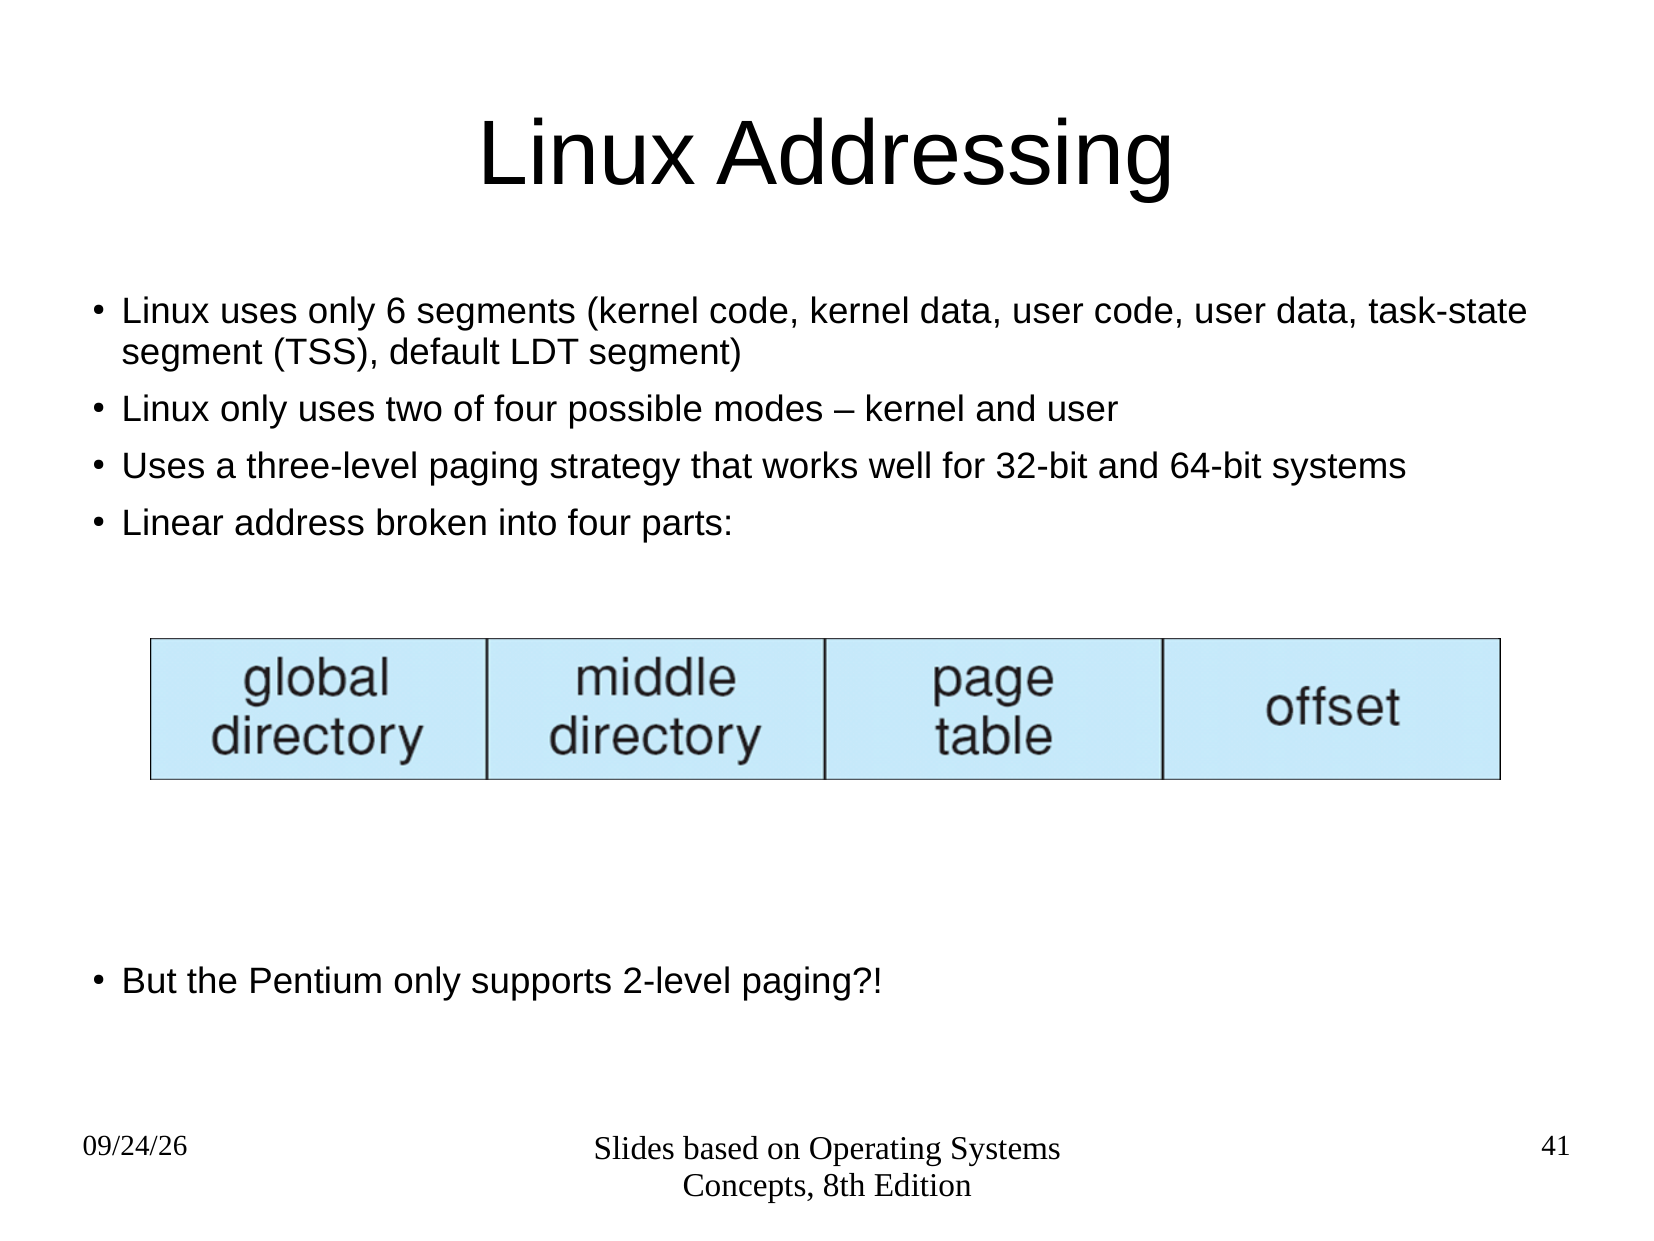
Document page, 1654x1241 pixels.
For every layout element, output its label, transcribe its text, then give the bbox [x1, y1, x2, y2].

list Linux uses only 6 segments (kernel code, kernel data, user code, user data, task-state segment (TSS), default LDT segment) Linux only uses two of four possible modes – kernel and user Uses a three-level paging strategy that works well for 32-bit and 64-bit systems Linear address broken into four parts: But the Pentium only supports 2-level paging?! [82, 290, 1571, 1010]
title Linux Addressing [82, 49, 1571, 257]
picture [150, 638, 1501, 781]
